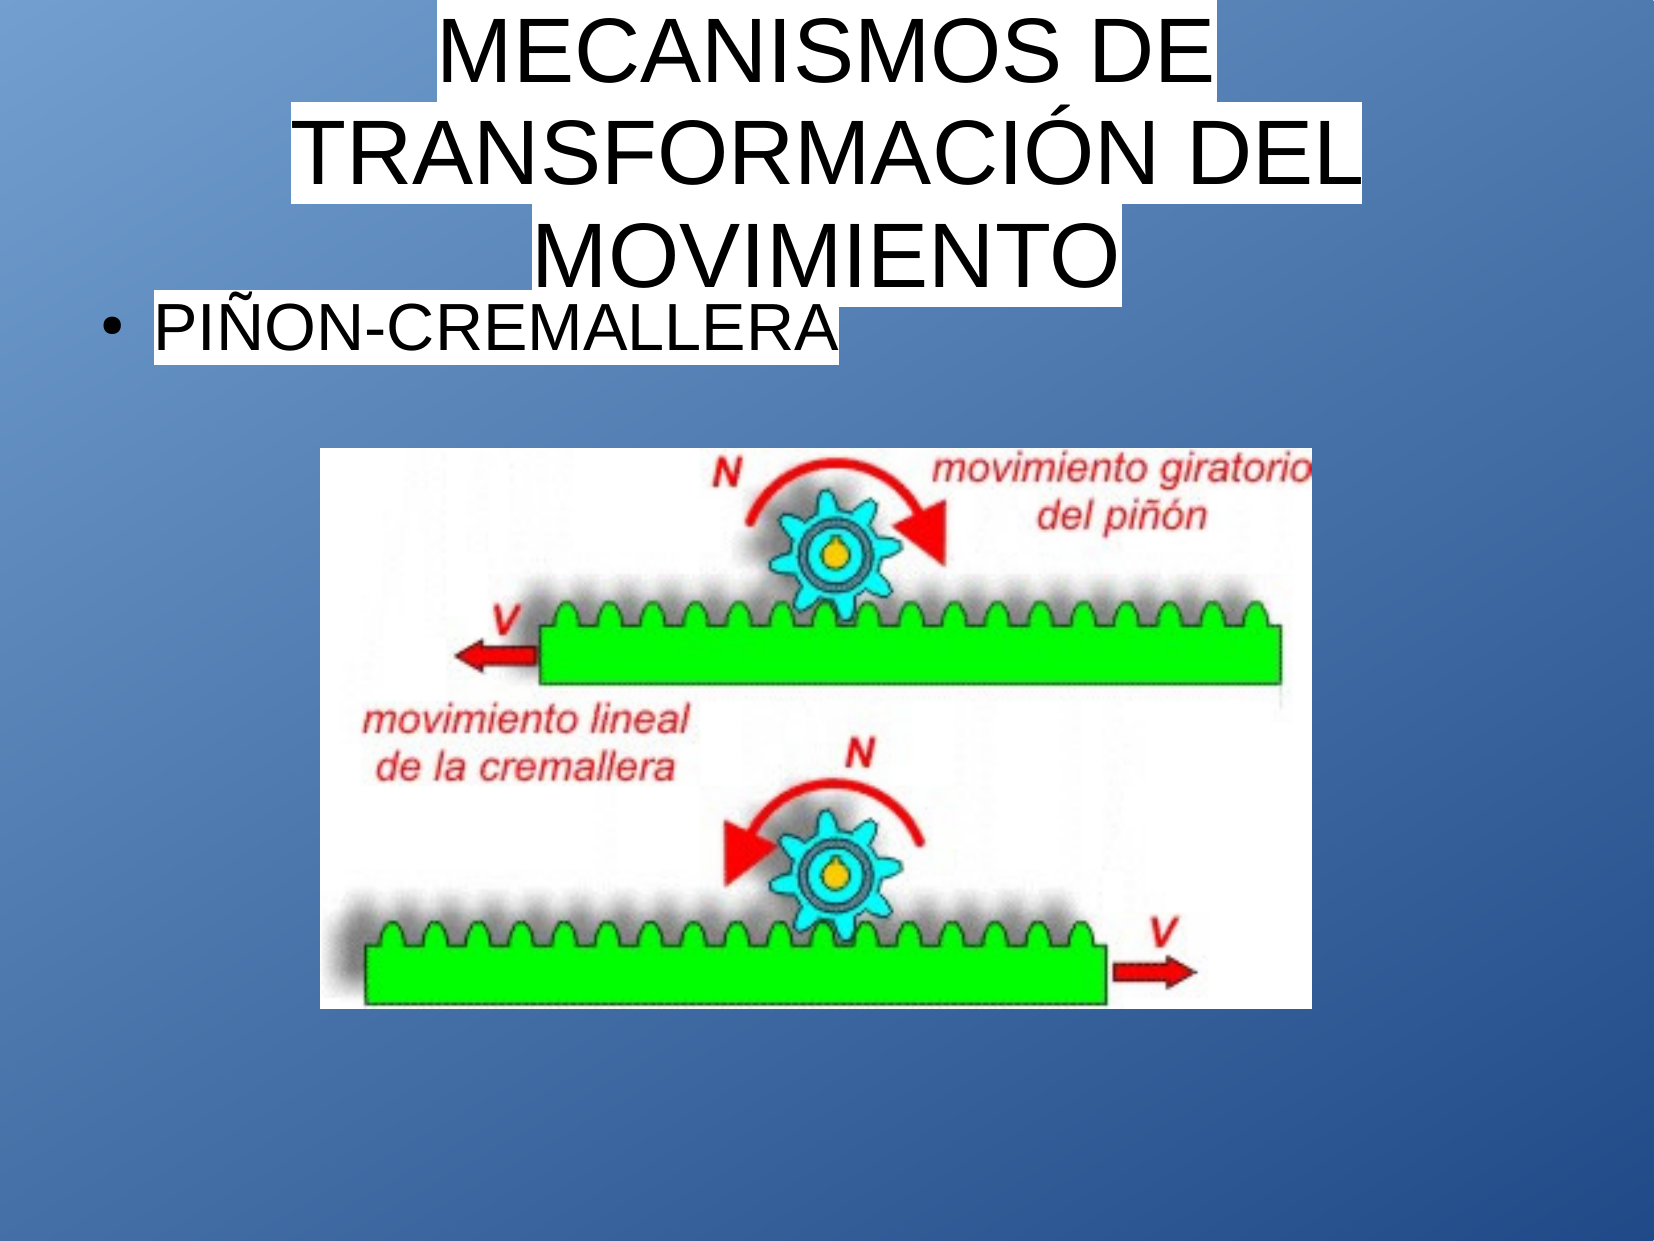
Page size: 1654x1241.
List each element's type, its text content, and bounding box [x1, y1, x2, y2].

title MECANISMOS DE TRANSFORMACIÓN DEL MOVIMIENTO [82, 0, 1571, 290]
picture [320, 448, 1312, 1009]
list PIÑON-CREMALLERA [82, 290, 1571, 634]
